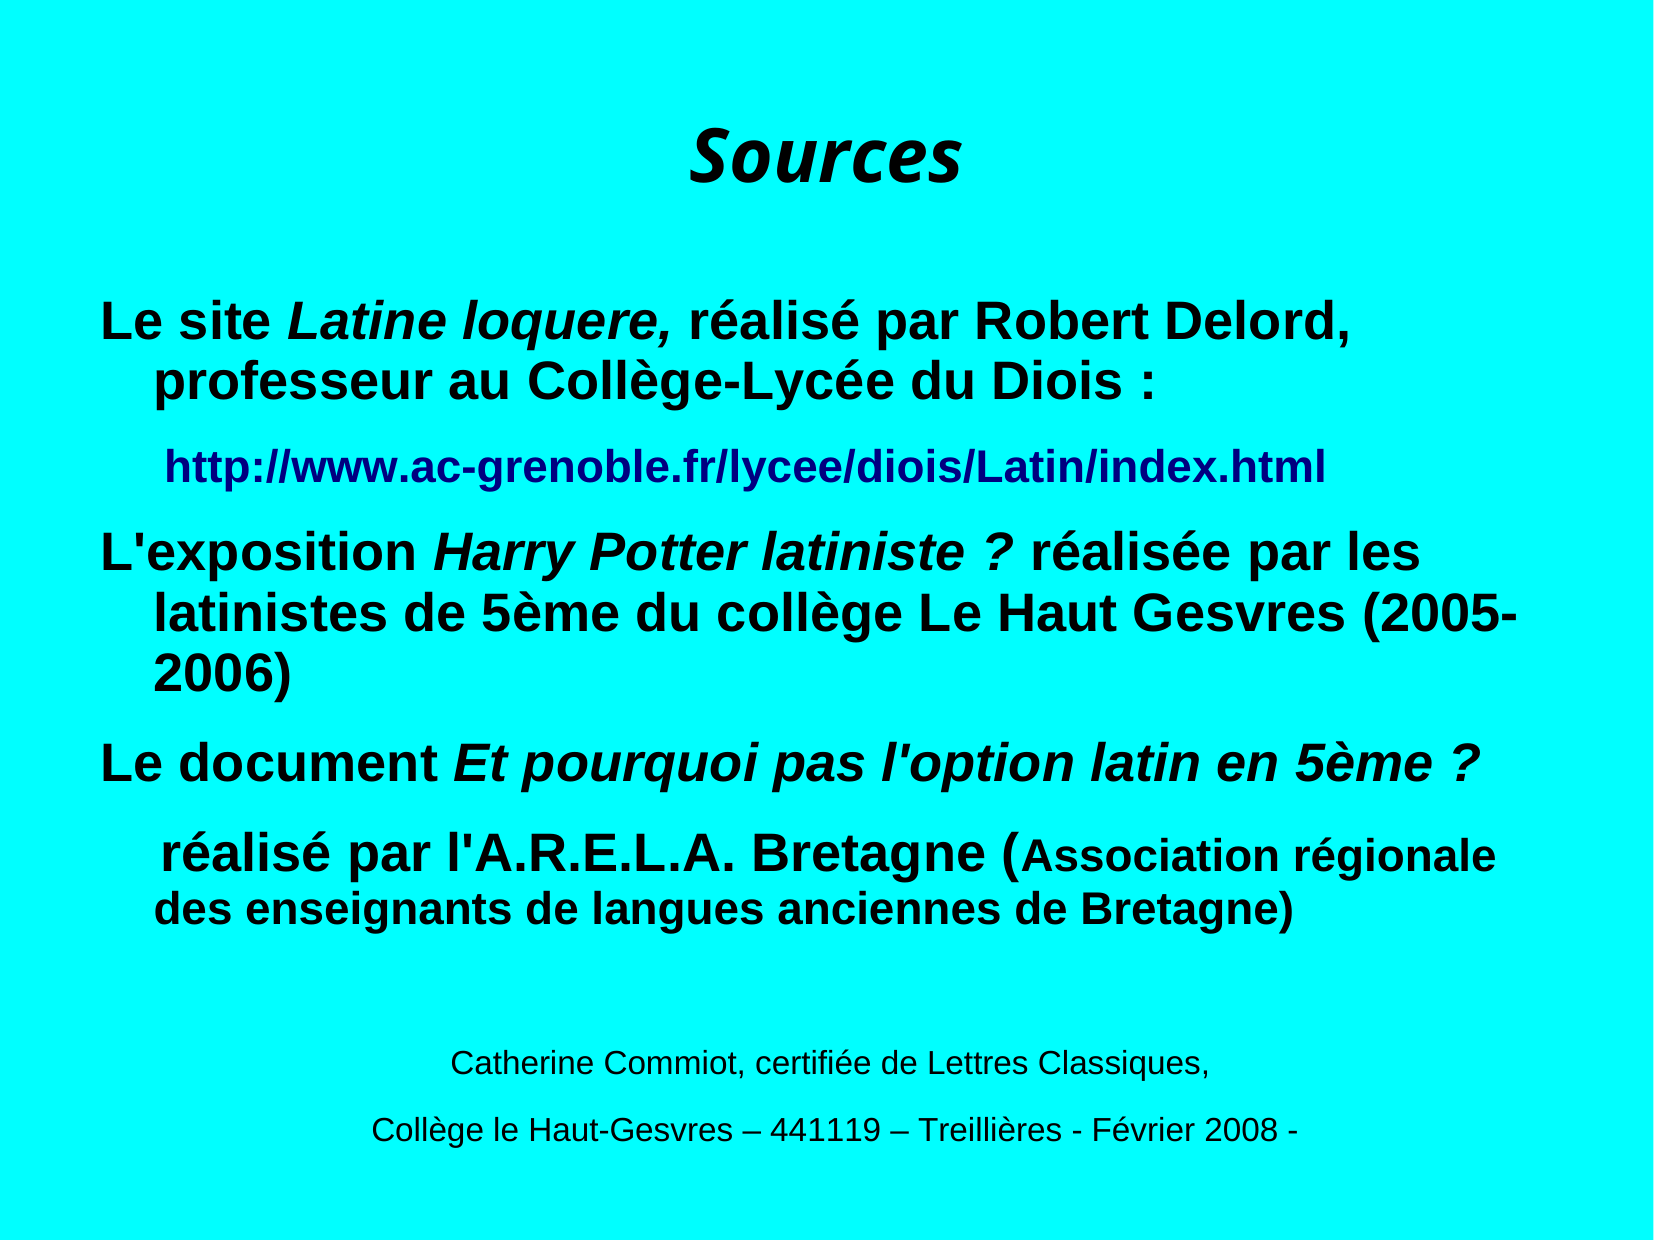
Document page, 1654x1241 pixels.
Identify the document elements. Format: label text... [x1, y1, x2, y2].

list Le site Latine loquere, réalisé par Robert Delord, professeur au Collège-Lycée du Diois : http://www.ac-grenoble.fr/lycee/diois/Latin/index.html L'exposition Harry Potter latiniste ? réalisée par les latinistes de 5ème du collège Le Haut Gesvres (2005-2006) Le document Et pourquoi pas l'option latin en 5ème ? réalisé par l'A.R.E.L.A. Bretagne (Association régionale des enseignants de langues anciennes de Bretagne) Catherine Commiot, certifiée de Lettres Classiques, Collège le Haut-Gesvres – 441119 – Treillières - Février 2008 - [82, 290, 1571, 1163]
title Sources [82, 49, 1571, 257]
